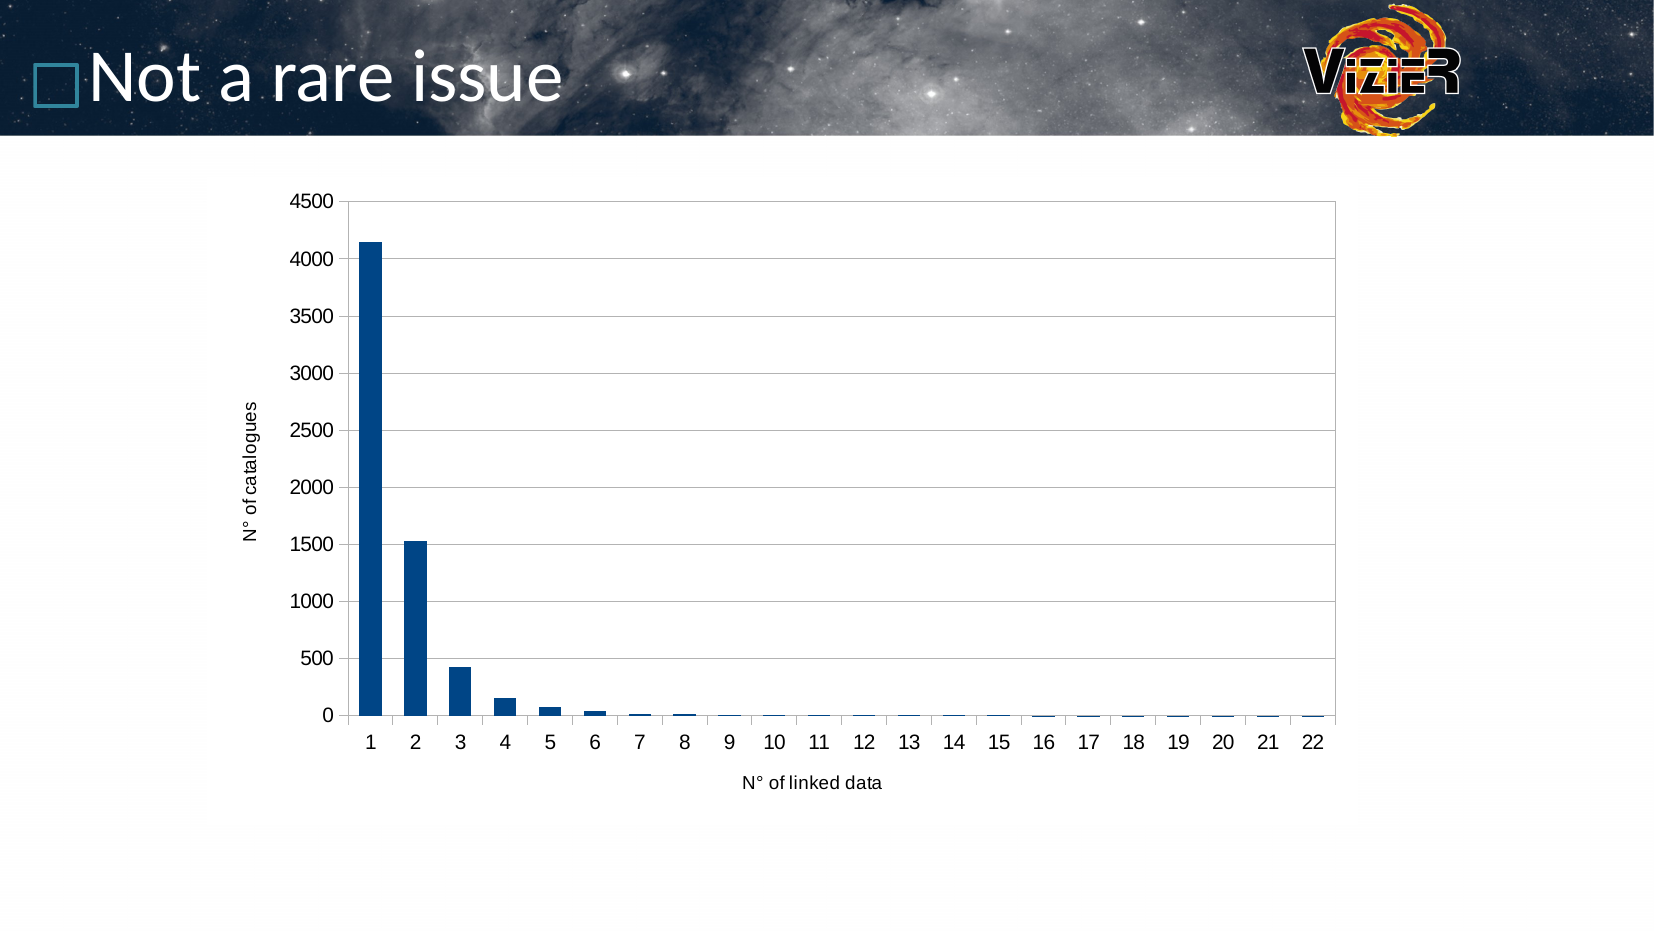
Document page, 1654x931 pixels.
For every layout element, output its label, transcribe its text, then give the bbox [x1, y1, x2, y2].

picture [0, 0, 1654, 931]
chart [206, 177, 1359, 825]
title Not a rare issue [59, 17, 1394, 148]
